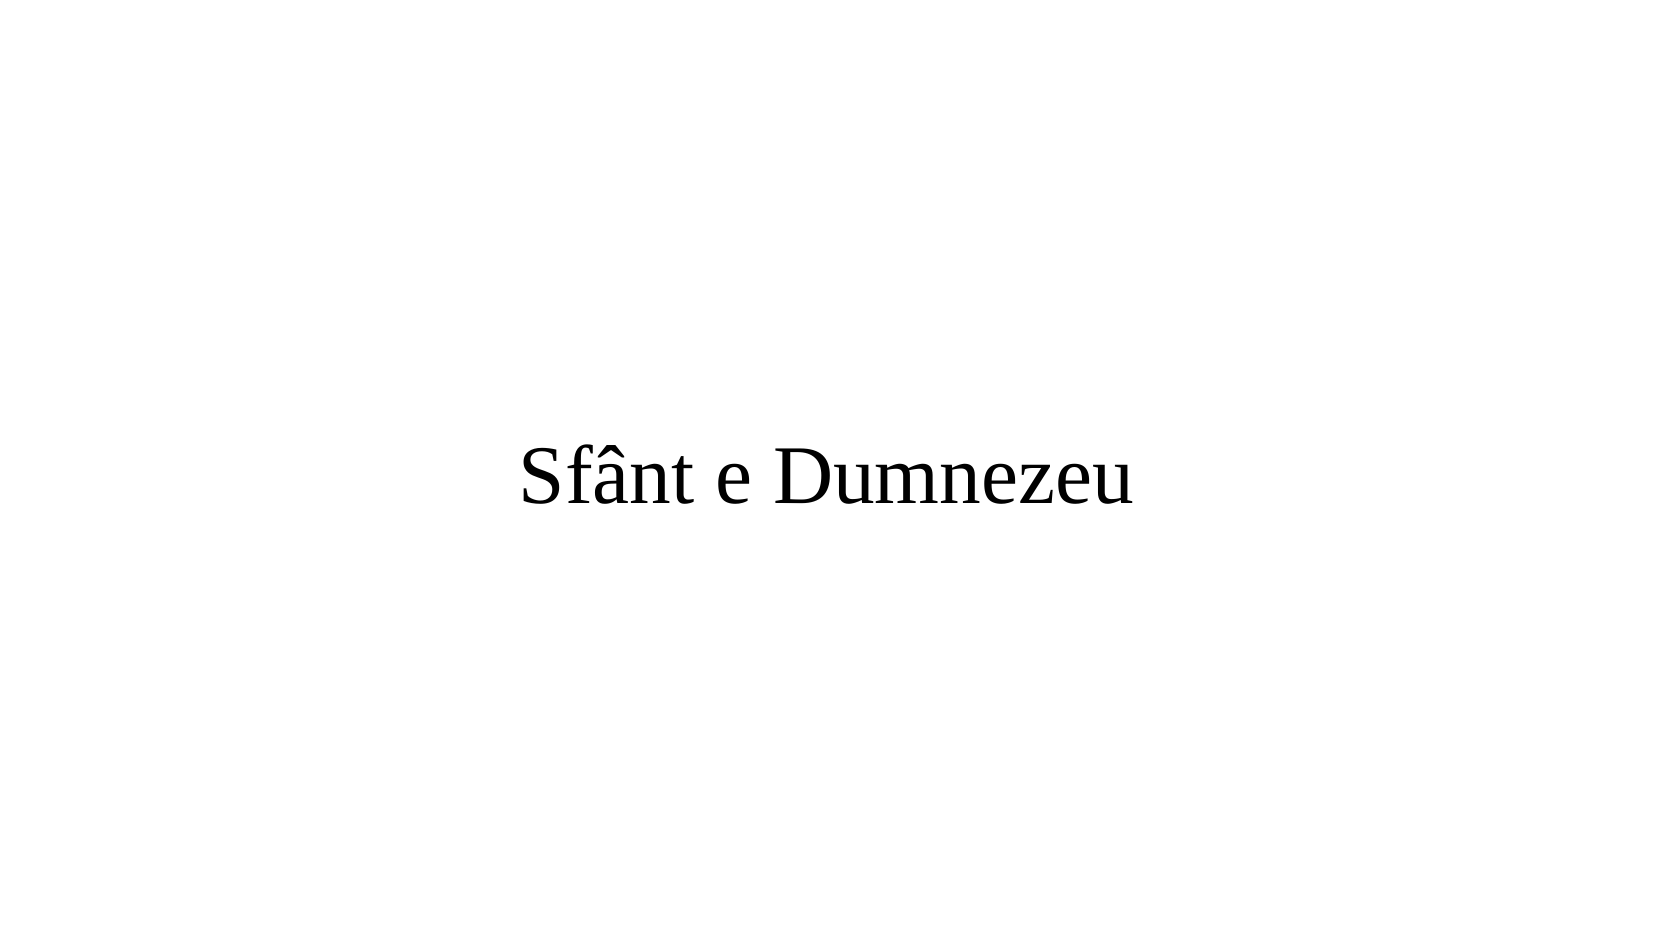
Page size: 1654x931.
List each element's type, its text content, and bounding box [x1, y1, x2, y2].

title Sfânt e Dumnezeu [165, 420, 1489, 521]
